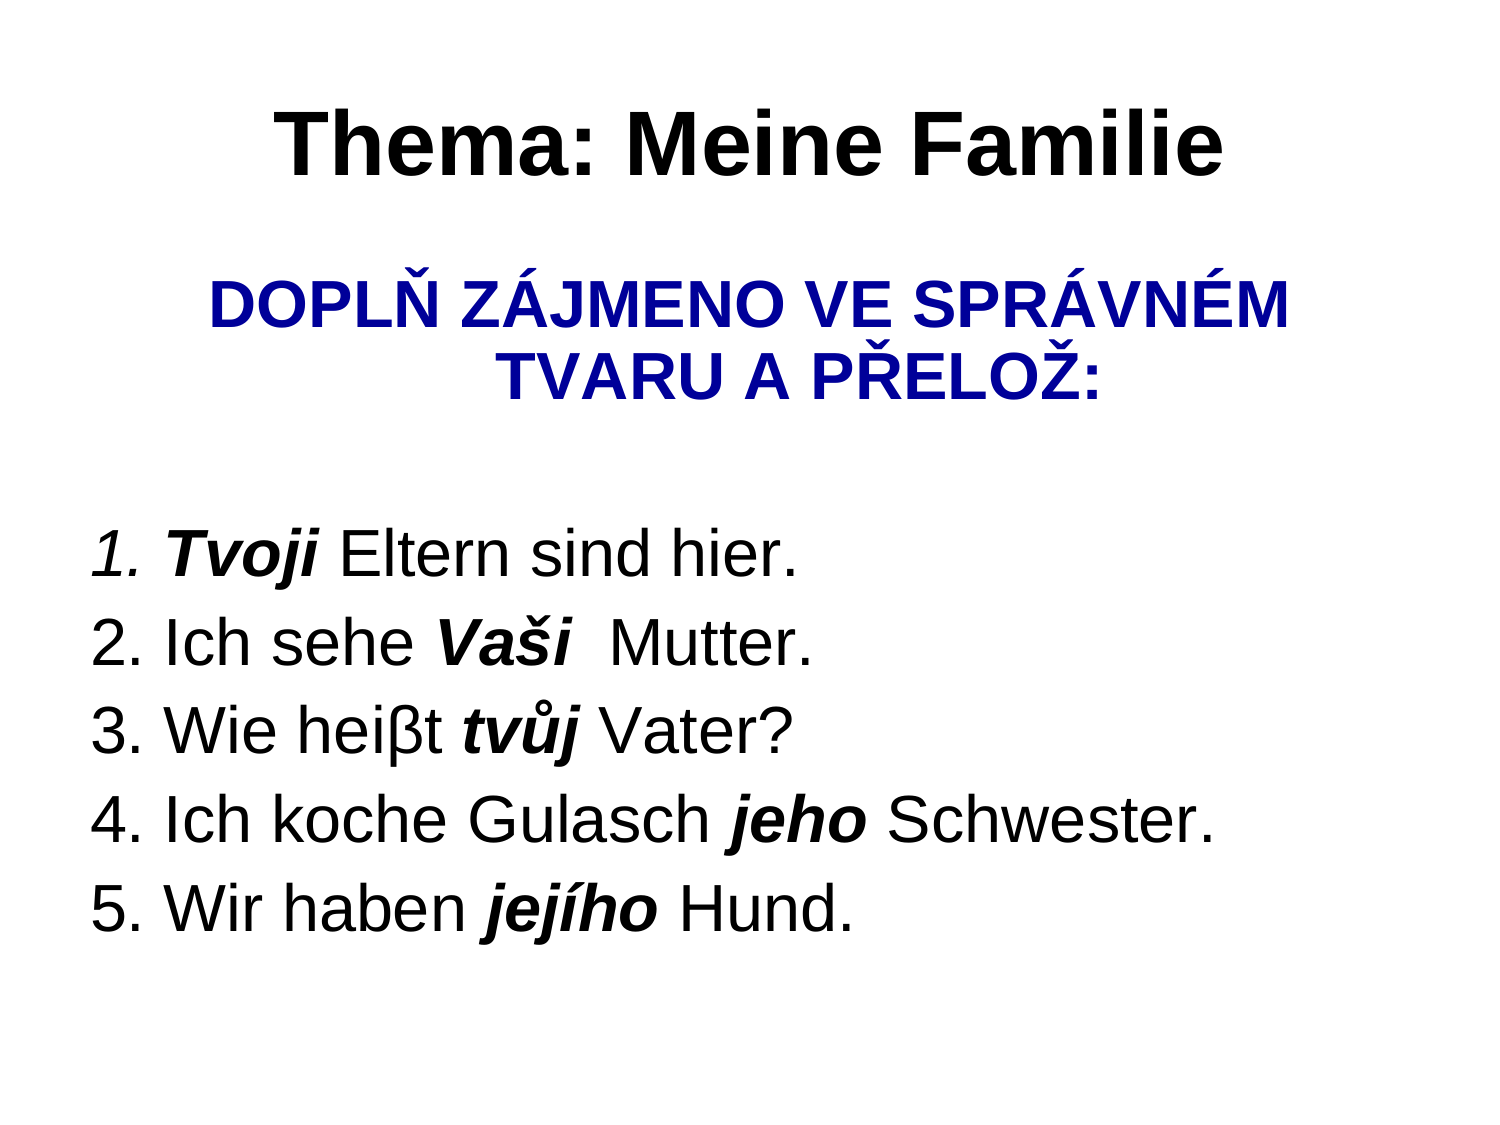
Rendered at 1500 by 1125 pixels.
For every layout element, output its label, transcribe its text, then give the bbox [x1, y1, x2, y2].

list DOPLŇ ZÁJMENO VE SPRÁVNÉM TVARU A PŘELOŽ: 1. Tvoji Eltern sind hier. 2. Ich sehe Vaši Mutter. 3. Wie heiβt tvůj Vater? 4. Ich koche Gulasch jeho Schwester. 5. Wir haben jejího Hund. [75, 262, 1426, 1125]
title Thema: Meine Familie [75, 45, 1426, 233]
